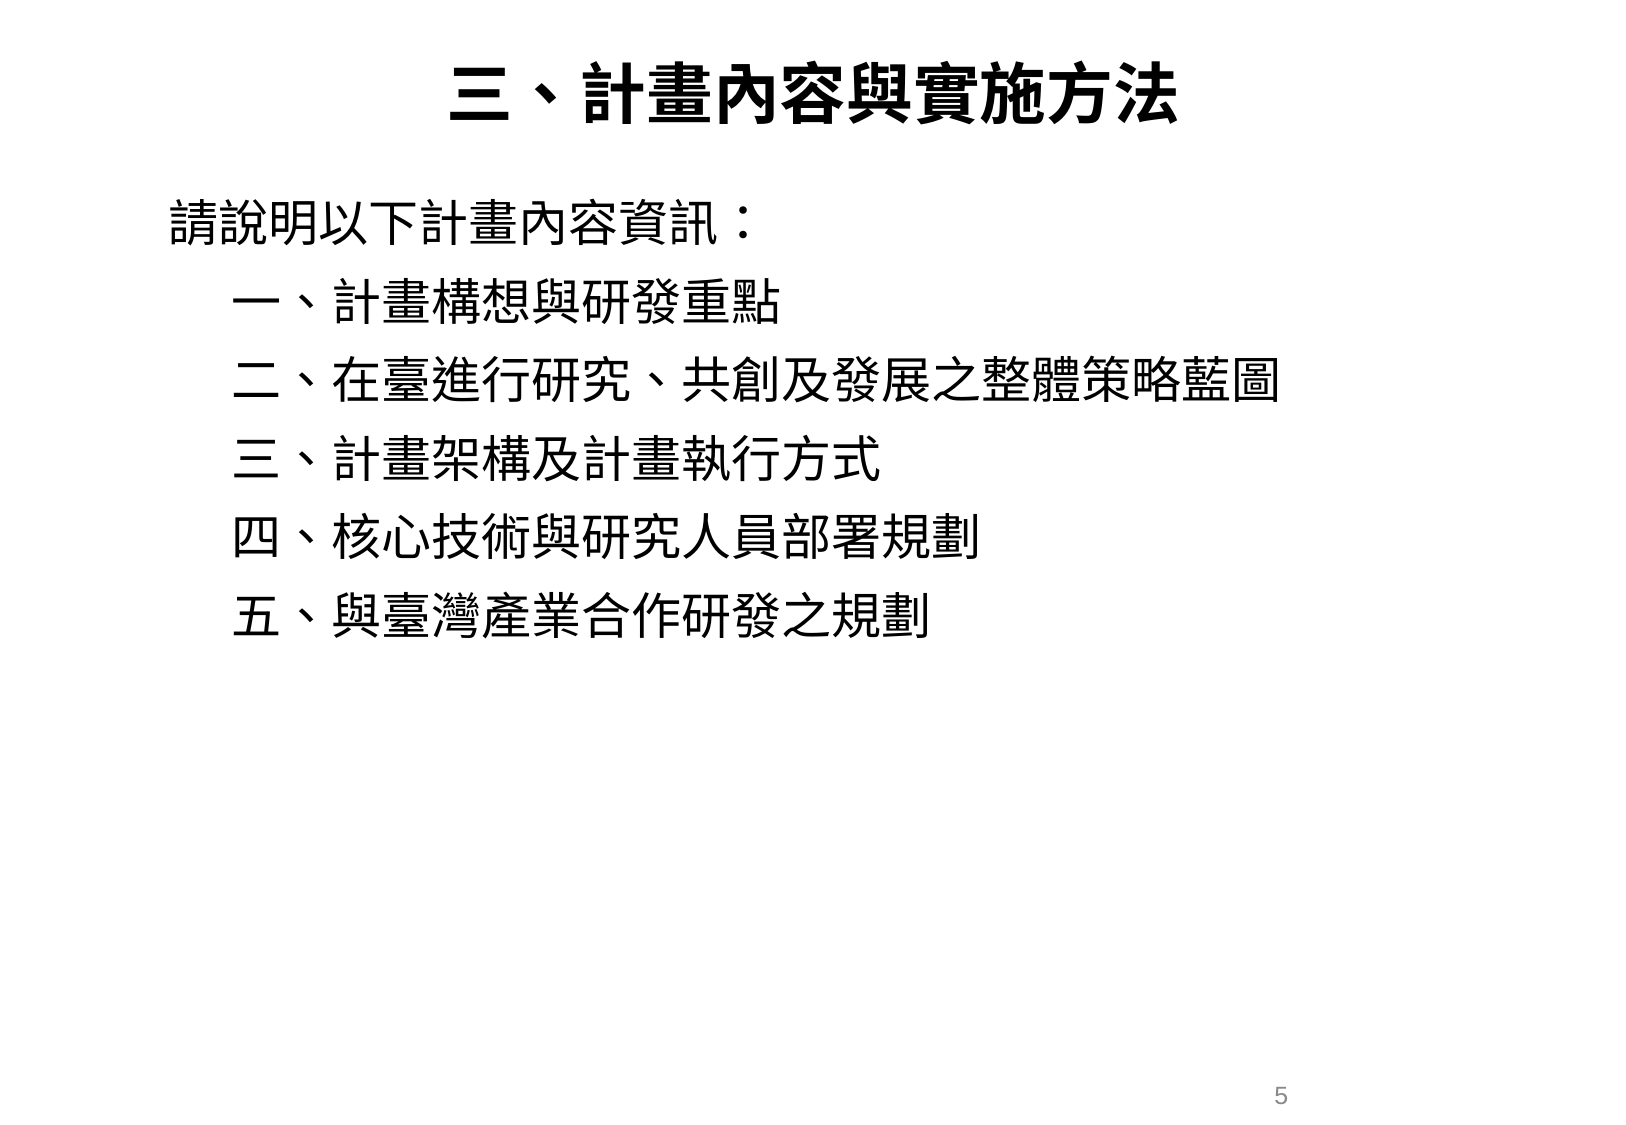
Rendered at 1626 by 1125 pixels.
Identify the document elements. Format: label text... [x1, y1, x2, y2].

title 三、計畫內容與實施方法 [93, 44, 1534, 139]
list 請說明以下計畫內容資訊： 一、計畫構想與研發重點 二、在臺進行研究、共創及發展之整體策略藍圖 三、計畫架構及計畫執行方式 四、核心技術與研究人員部署規劃 五、與臺灣產業合作研發之規劃 [97, 202, 1575, 936]
text_box 5 [1259, 1064, 1625, 1125]
